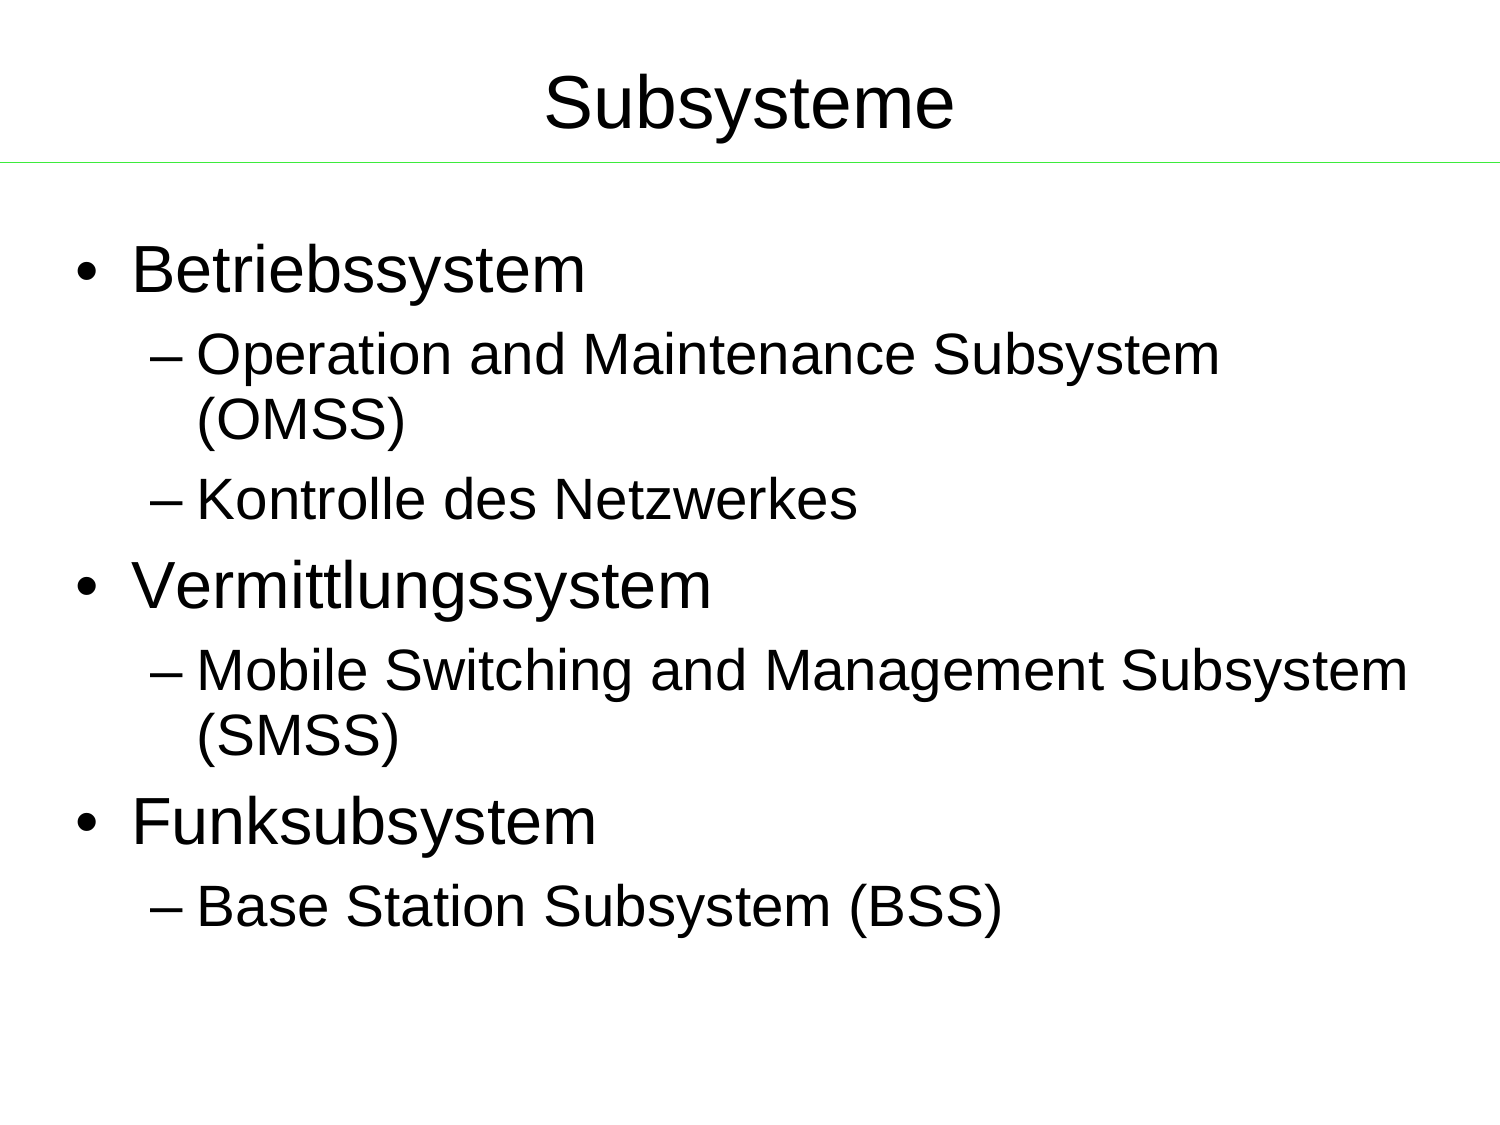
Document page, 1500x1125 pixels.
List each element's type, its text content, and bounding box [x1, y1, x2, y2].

list Betriebssystem Operation and Maintenance Subsystem (OMSS) Kontrolle des Netzwerkes Vermittlungssystem Mobile Switching and Management Subsystem (SMSS) Funksubsystem Base Station Subsystem (BSS) [75, 232, 1426, 1001]
title Subsysteme [75, 49, 1426, 156]
